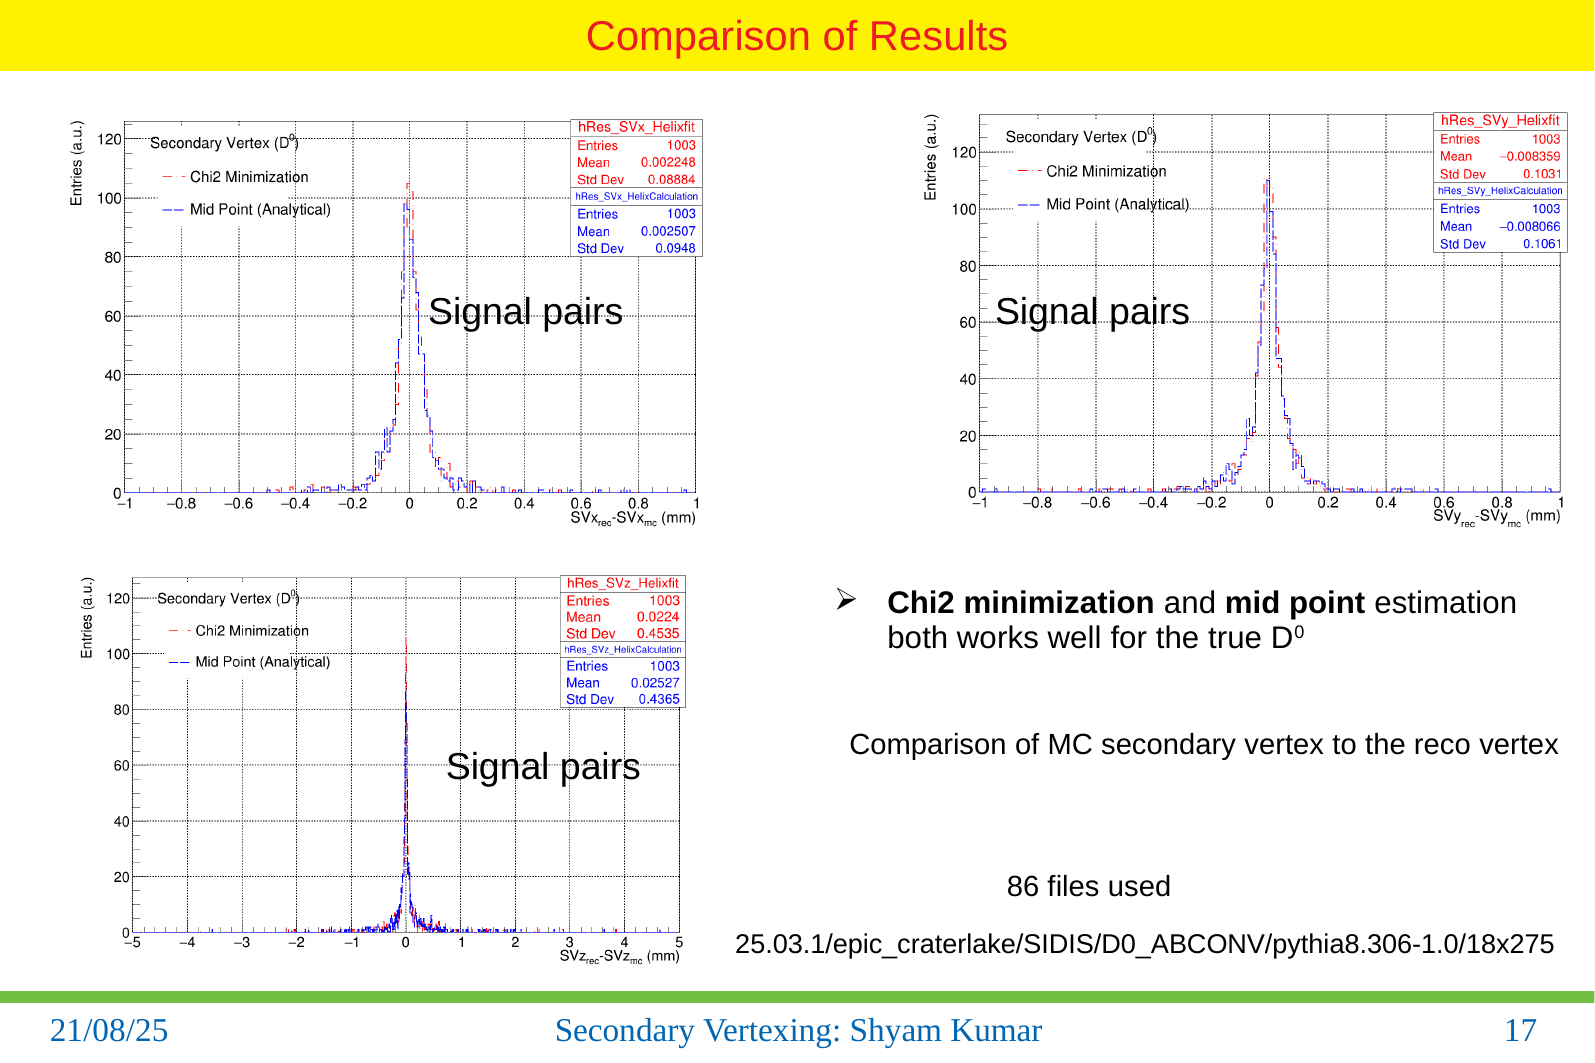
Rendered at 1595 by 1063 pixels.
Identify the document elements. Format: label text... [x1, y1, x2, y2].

picture [913, 82, 1580, 548]
text_box 25.03.1/epic_craterlake/SIDIS/D0_ABCONV/pythia8.306-1.0/18x275 [720, 921, 1595, 979]
text_box Signal pairs [980, 283, 1288, 383]
text_box Signal pairs [431, 738, 739, 838]
list Chi2 minimization and mid point estimation both works well for the true D0 [816, 585, 1584, 686]
title Comparison of Results [0, 0, 1595, 71]
text_box Comparison of MC secondary vertex to the reco vertex [814, 720, 1595, 801]
text_box 86 files used [992, 862, 1205, 910]
picture [59, 89, 715, 985]
text_box Signal pairs [413, 283, 721, 383]
